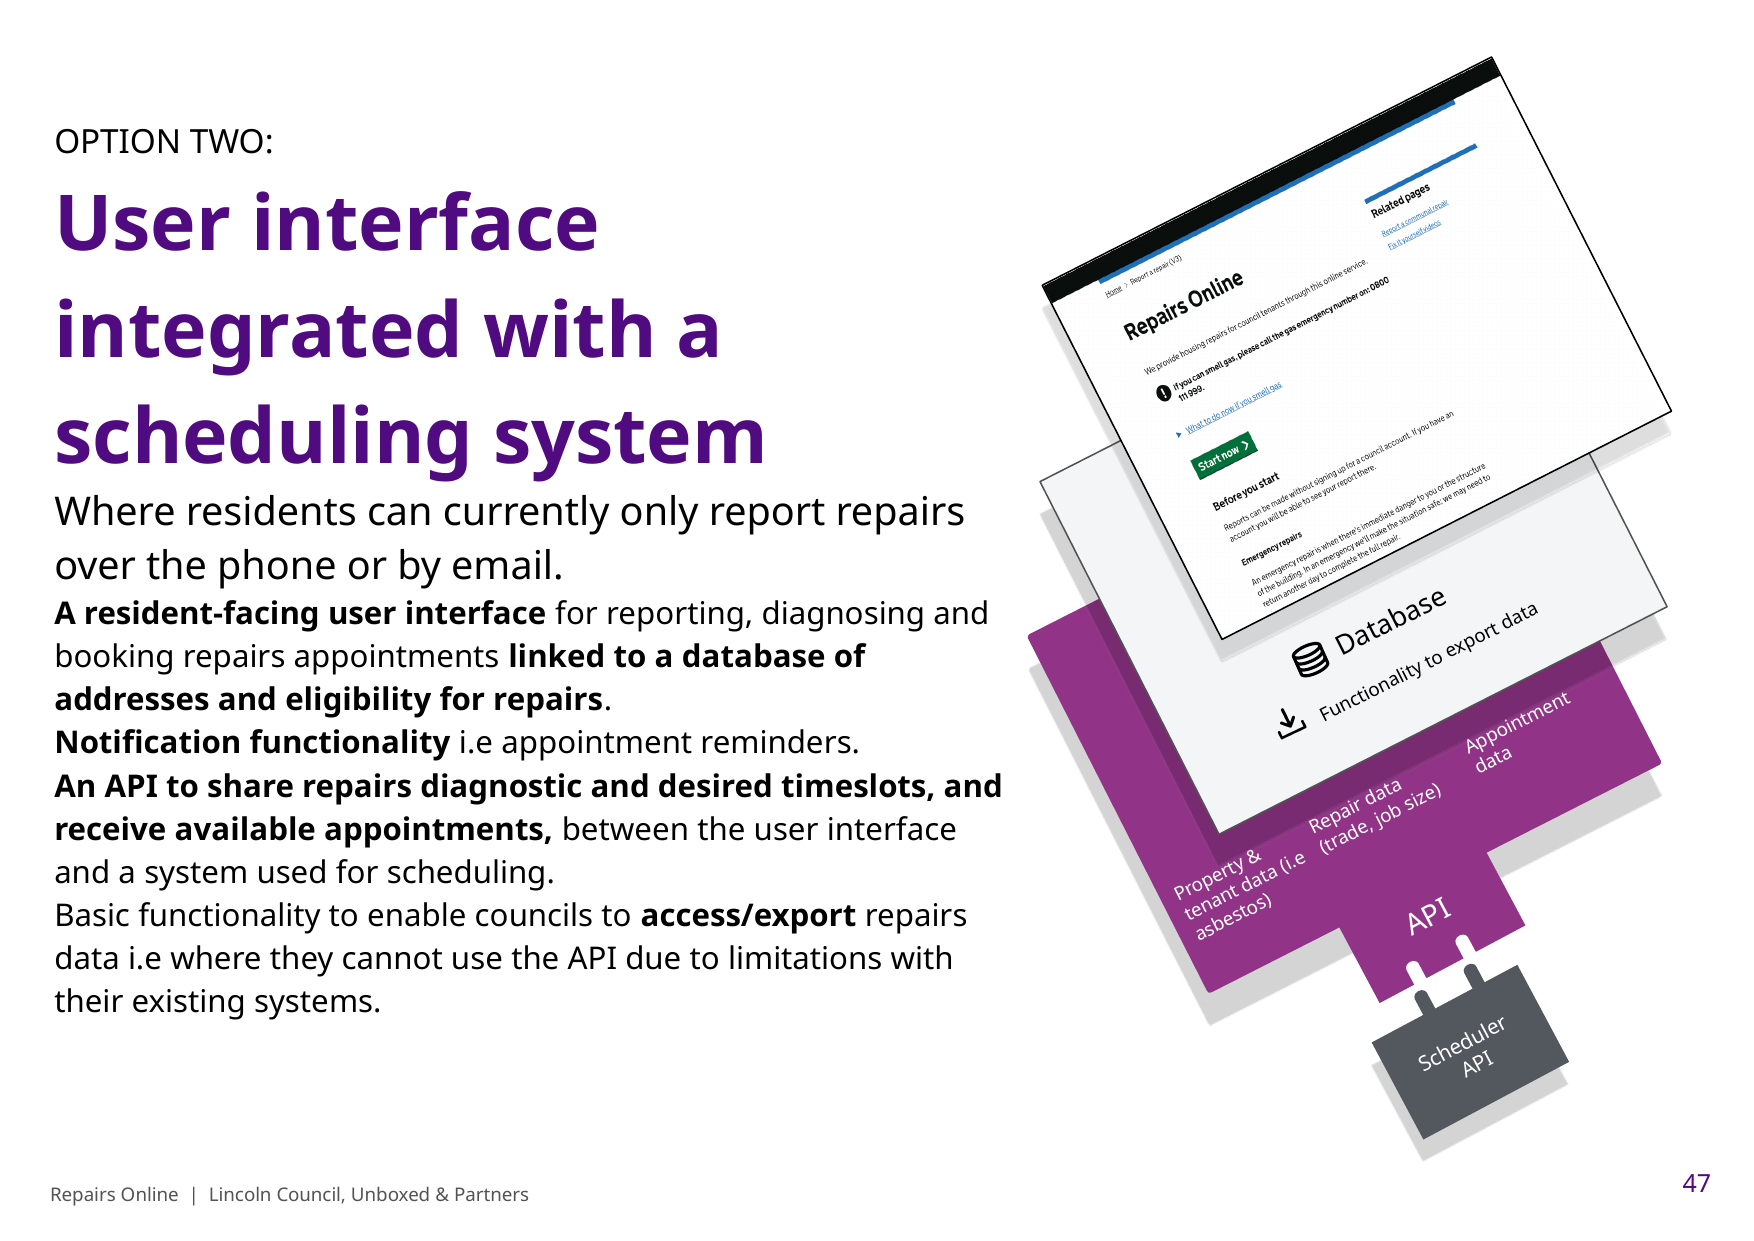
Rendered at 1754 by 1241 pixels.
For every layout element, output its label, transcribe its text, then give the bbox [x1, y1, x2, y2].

text_box API [1327, 828, 1526, 1004]
text_box Functionality to export data [1276, 564, 1575, 747]
text_box Database [1301, 551, 1490, 710]
text_box Scheduler API [1371, 964, 1570, 1140]
picture [1261, 706, 1293, 745]
picture [1043, 57, 1671, 639]
title OPTION TWO: User interface integrated with a scheduling system Where residents can currently only report repairs over the phone or by email. A resident-facing user interface for reporting, diagnosing and booking repairs appointments linked to a database of addresses and eligibility for repairs. Notification functionality i.e appointment reminders. An API to share repairs diagnostic and desired timeslots, and receive available appointments, between the user interface and a system used for scheduling. Basic functionality to enable councils to access/export repairs data i.e where they cannot use the API due to limitations with their existing systems. [35, 94, 1031, 235]
text_box Repair data (trade, job size) [1278, 722, 1480, 867]
text_box Property & tenant data (i.e asbestos) [1144, 798, 1307, 934]
text_box [1455, 934, 1488, 996]
text_box [1406, 960, 1439, 1023]
text_box Appointment data [1434, 650, 1619, 779]
slide_number <number> [1625, 1136, 1731, 1232]
text_box [1030, 441, 1668, 990]
